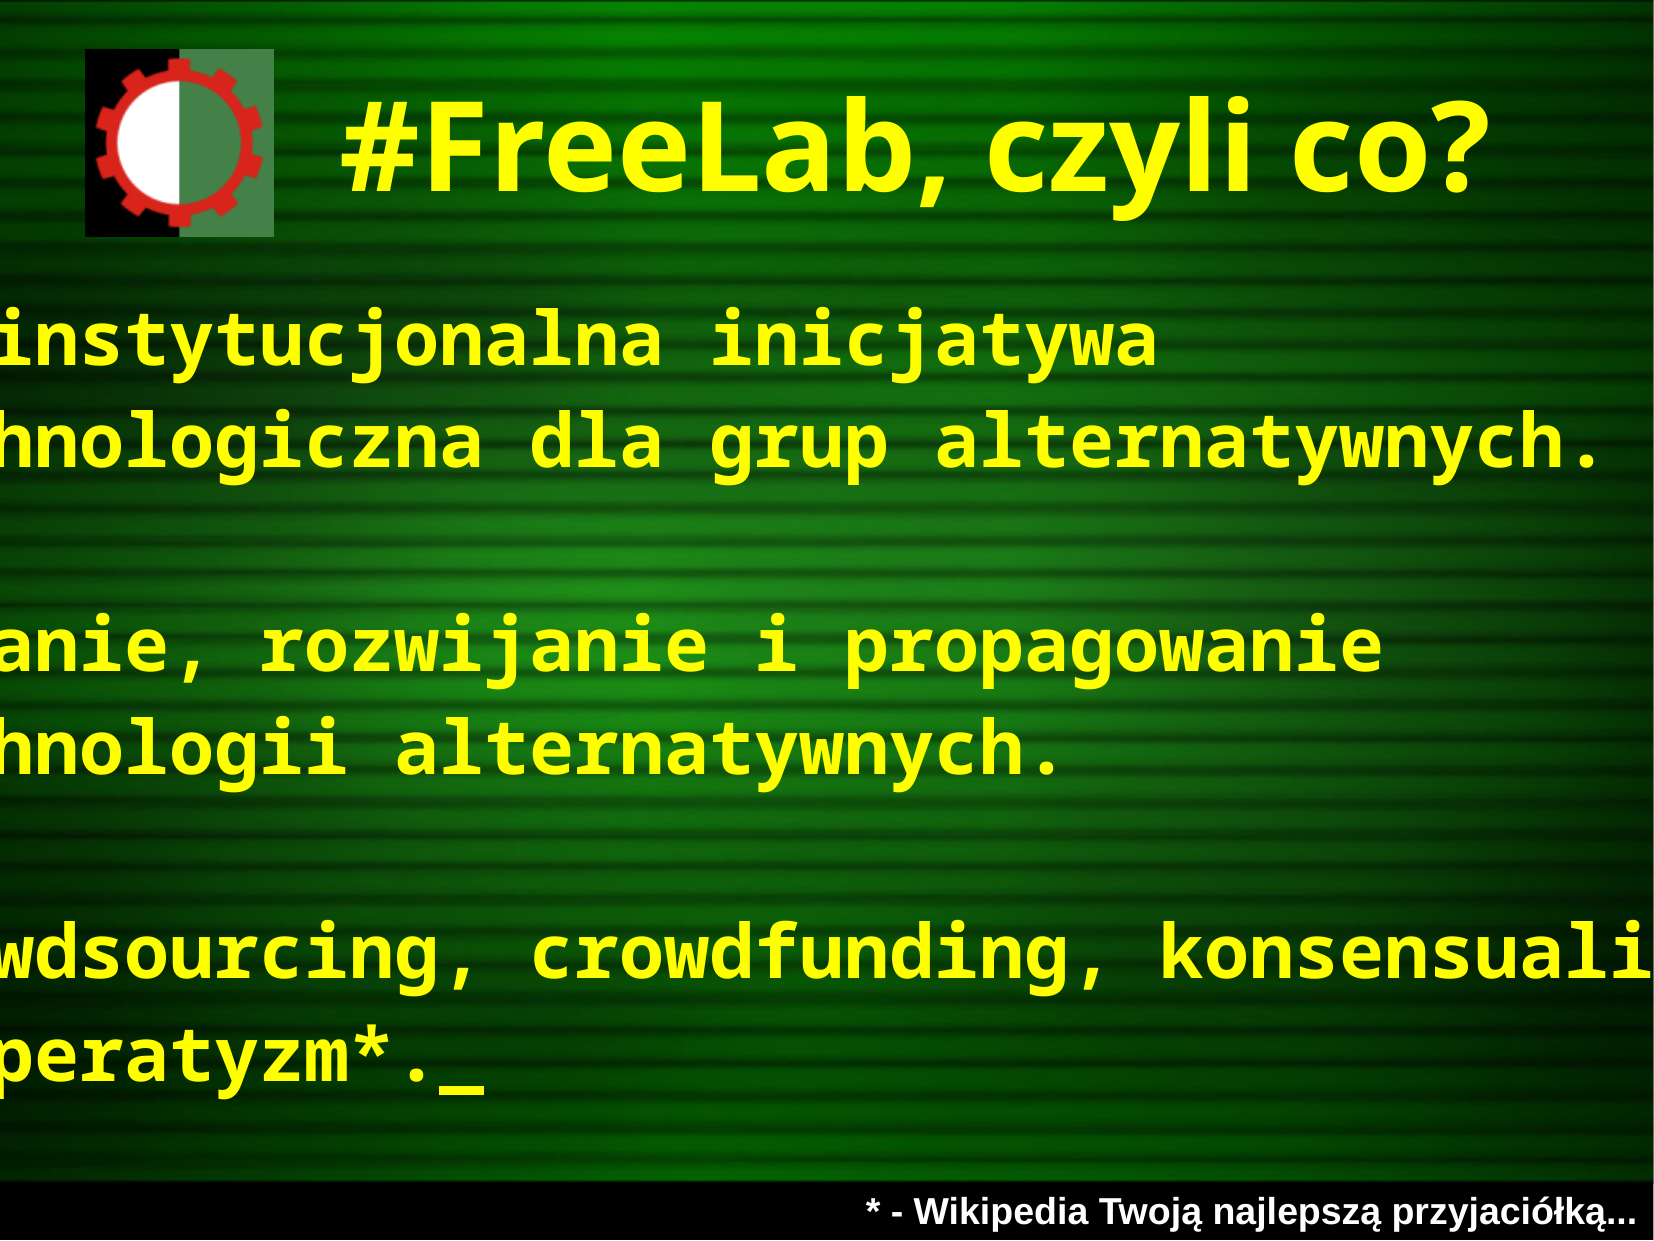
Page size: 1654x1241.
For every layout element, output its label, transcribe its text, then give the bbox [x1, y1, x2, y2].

title #FreeLab, czyli co? [274, 49, 1571, 237]
text_box * - Wikipedia Twoją najlepszą przyjaciółką... [850, 1183, 1654, 1241]
picture [0, 0, 1654, 1184]
